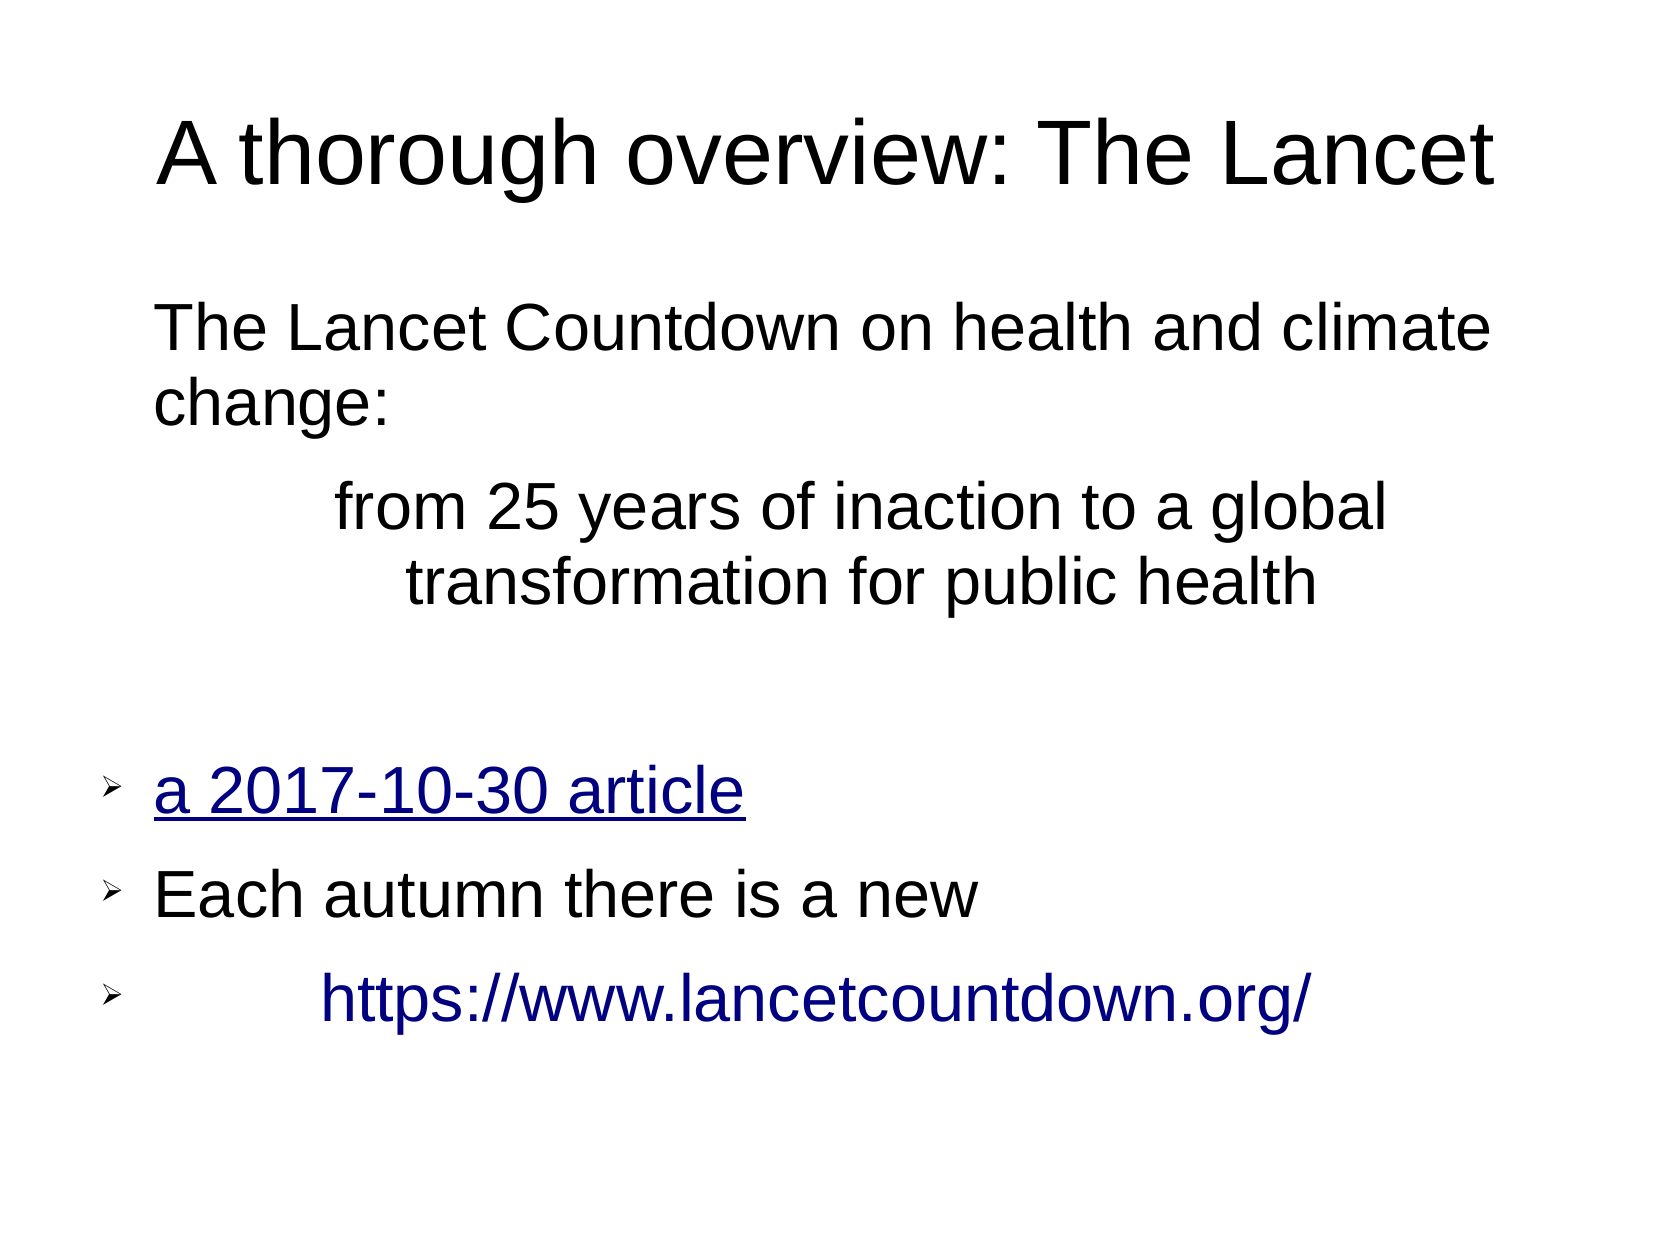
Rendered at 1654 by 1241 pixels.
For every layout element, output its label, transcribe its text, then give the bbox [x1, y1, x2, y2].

list The Lancet Countdown on health and climate change: from 25 years of inaction to a global transformation for public health a 2017-10-30 article Each autumn there is a new https://www.lancetcountdown.org/ [82, 290, 1571, 1109]
title A thorough overview: The Lancet [82, 49, 1571, 257]
